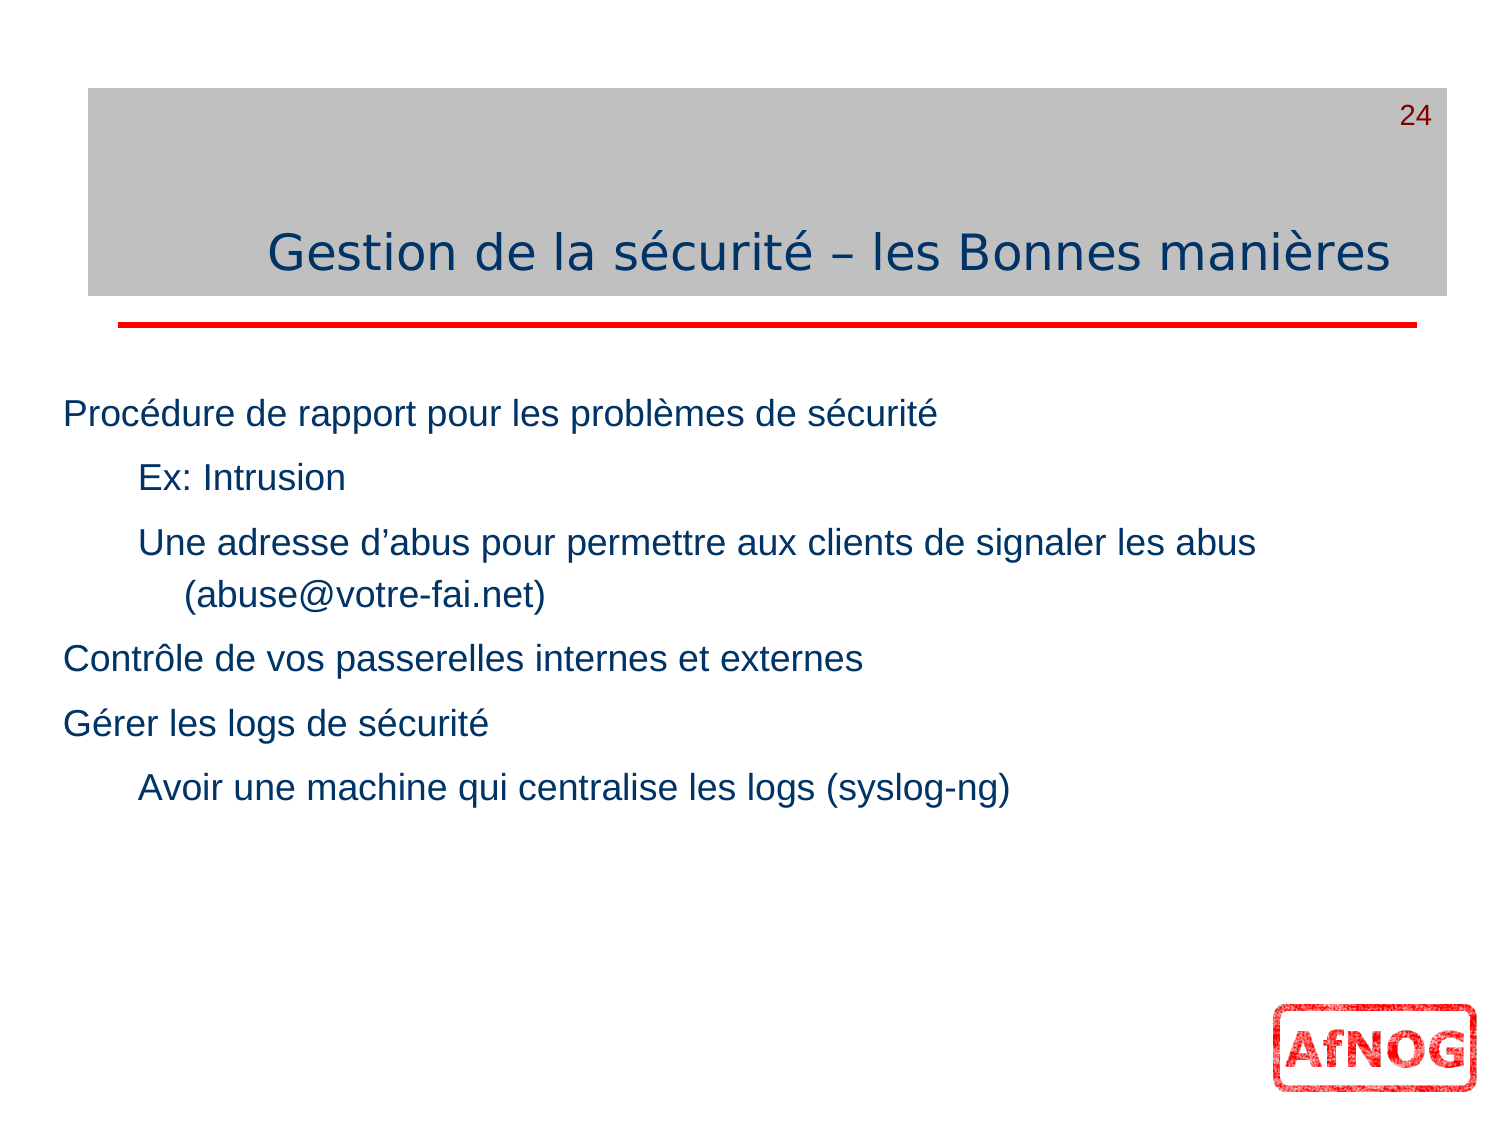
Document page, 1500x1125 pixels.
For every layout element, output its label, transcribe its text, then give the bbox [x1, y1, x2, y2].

list Procédure de rapport pour les problèmes de sécurité Ex: Intrusion Une adresse d’abus pour permettre aux clients de signaler les abus (abuse@votre-fai.net) Contrôle de vos passerelles internes et externes Gérer les logs de sécurité Avoir une machine qui centralise les logs (syslog-ng) [48, 374, 1449, 988]
picture [1273, 1003, 1477, 1092]
title Gestion de la sécurité – les Bonnes manières [225, 83, 1436, 288]
